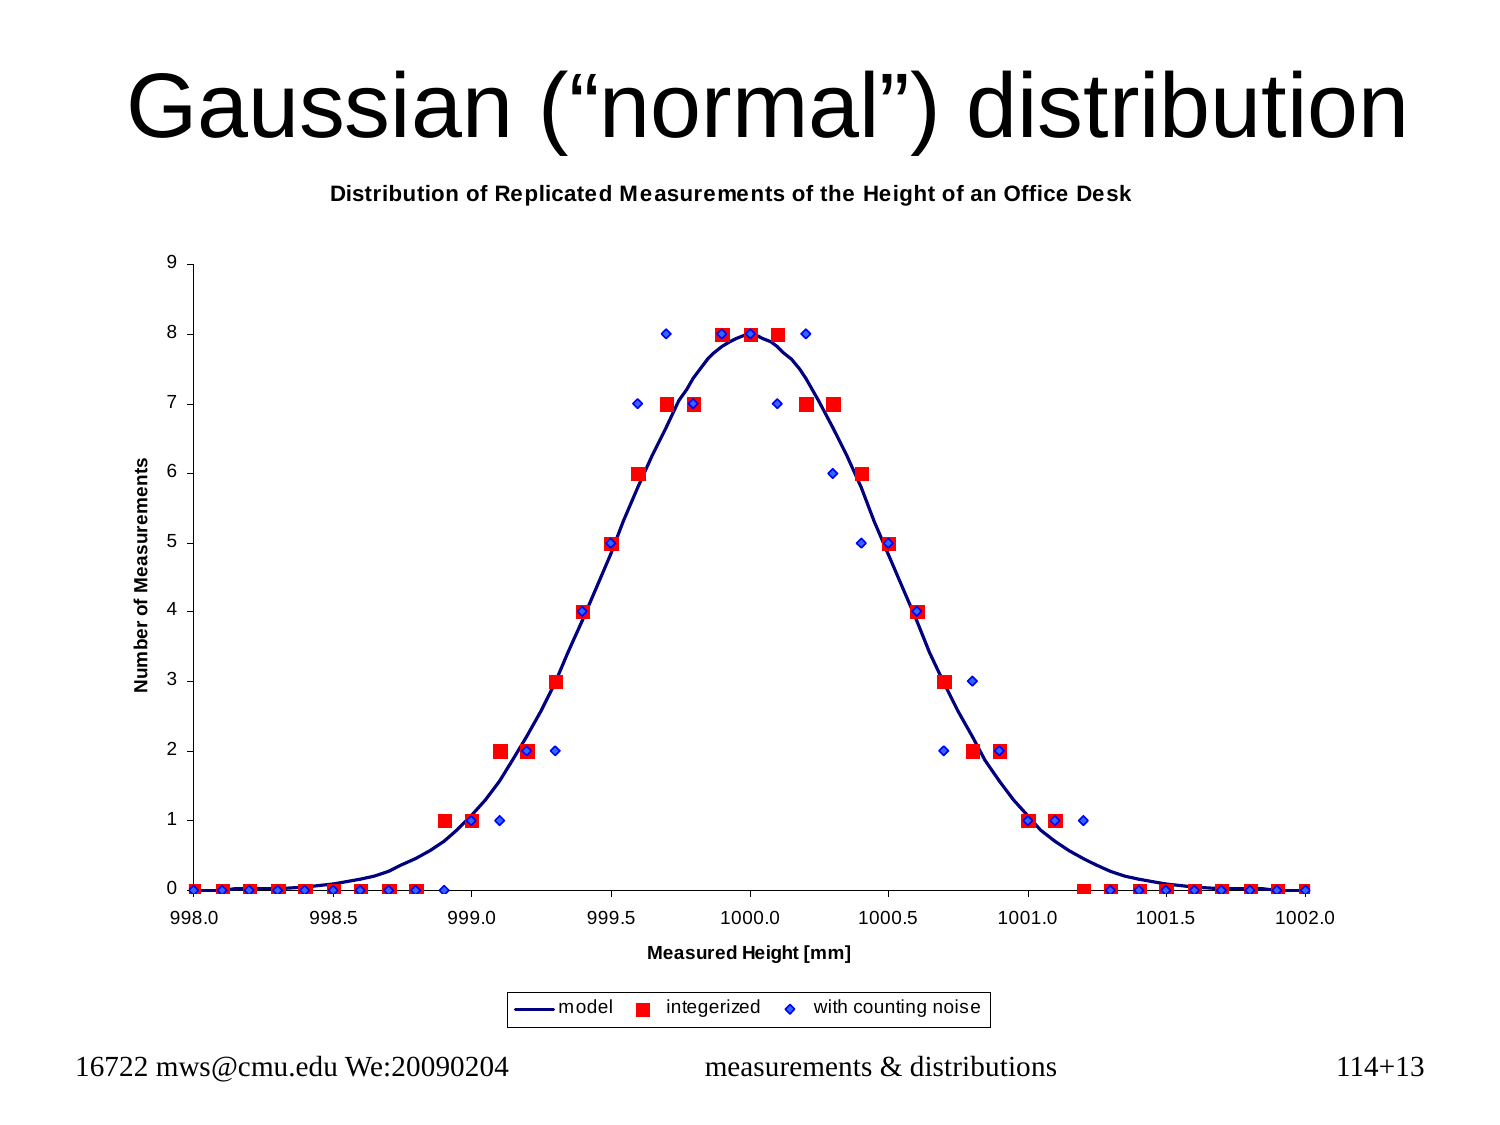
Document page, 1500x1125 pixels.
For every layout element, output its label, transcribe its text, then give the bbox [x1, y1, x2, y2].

picture [99, 149, 1363, 1041]
title Gaussian (“normal”) distribution [99, 47, 1438, 166]
